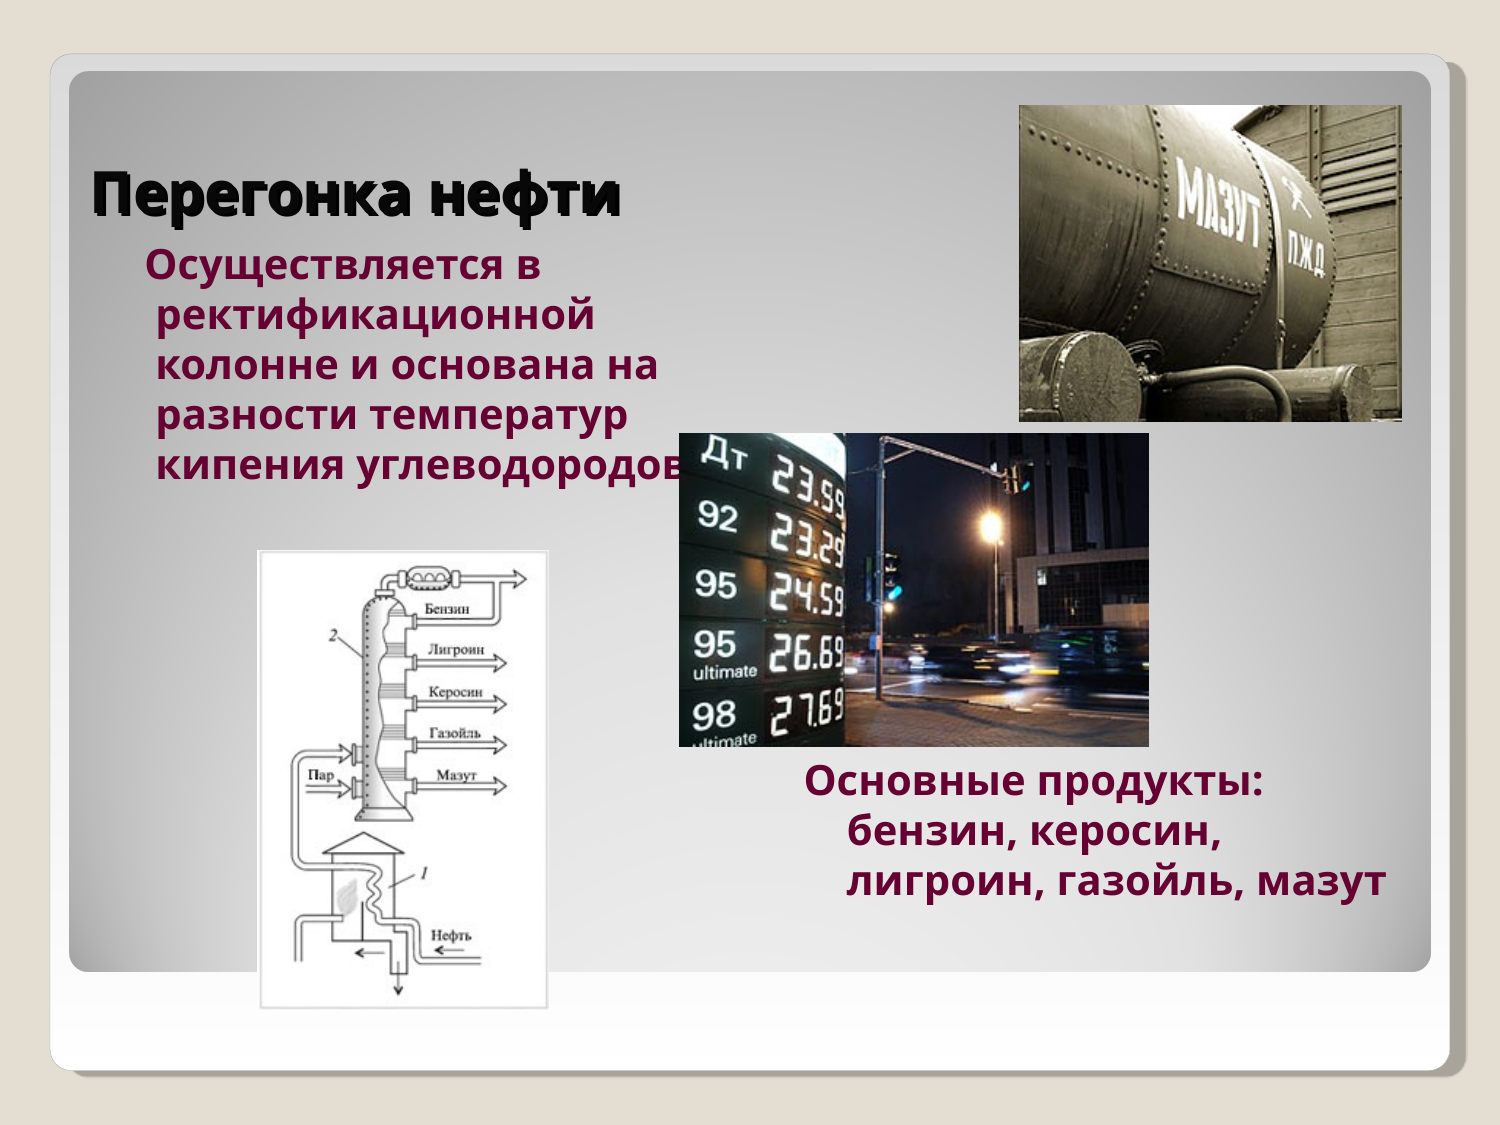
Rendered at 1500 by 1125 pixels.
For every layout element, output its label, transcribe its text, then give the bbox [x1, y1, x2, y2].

list [762, 262, 1426, 622]
list Осуществляется в ректификационной колонне и основана на разности температур кипения углеводородов [82, 222, 745, 967]
list Основные продукты: бензин, керосин, лигроин, газойль, мазут [773, 738, 1436, 961]
title Перегонка нефти [75, 44, 1426, 233]
picture [69, 71, 1431, 1011]
